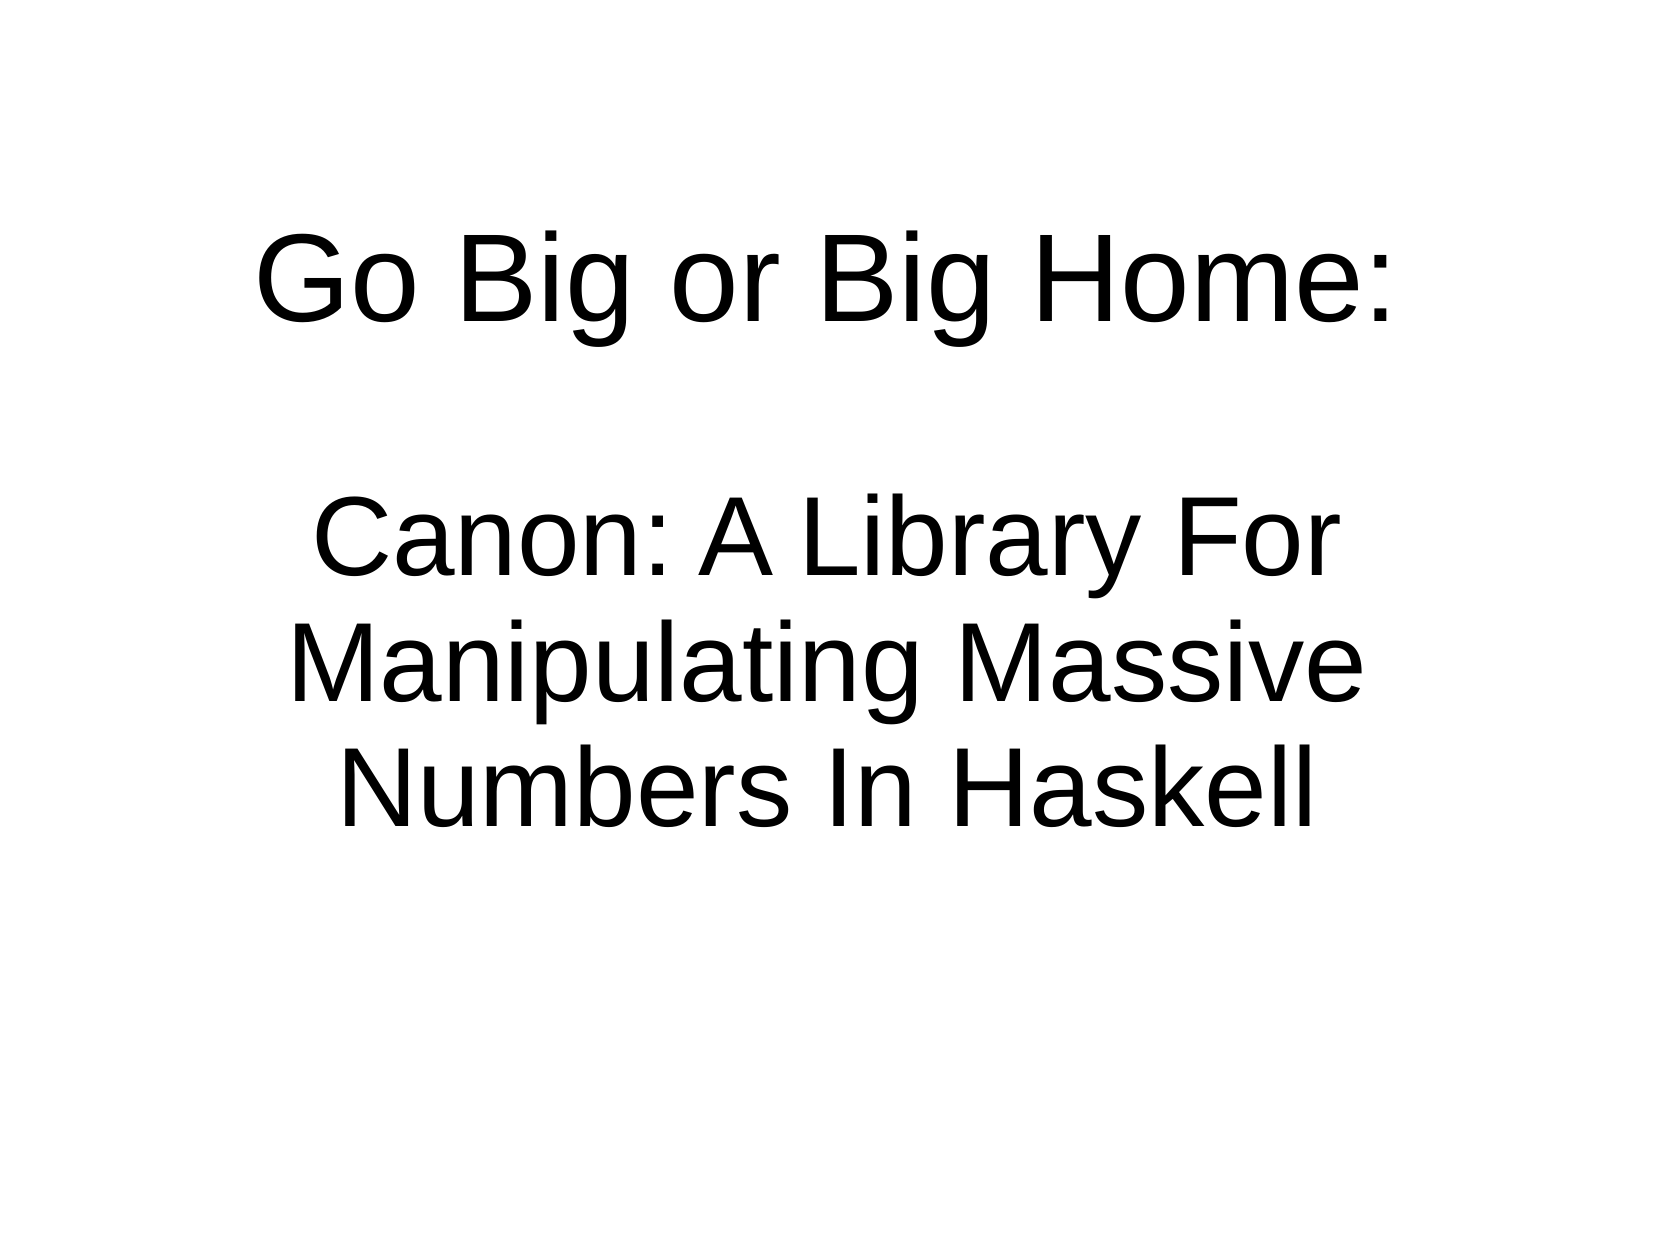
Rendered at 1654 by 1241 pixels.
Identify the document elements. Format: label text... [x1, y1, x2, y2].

subtitle Go Big or Big Home: Canon: A Library For Manipulating Massive Numbers In Haskell [82, 49, 1571, 1010]
